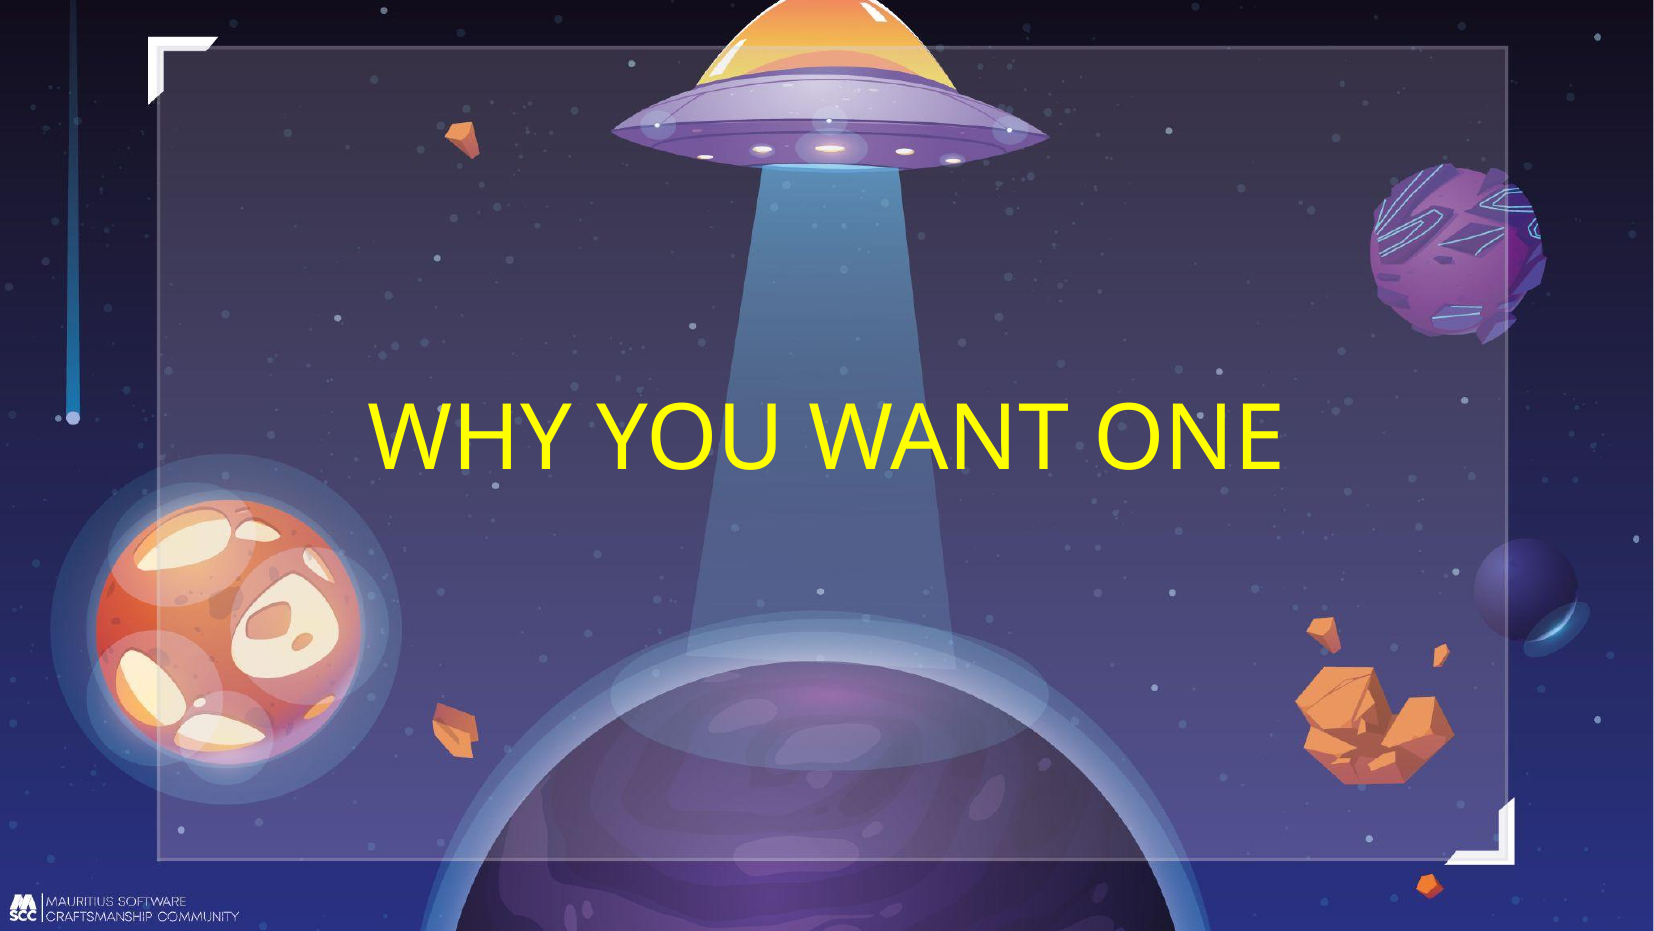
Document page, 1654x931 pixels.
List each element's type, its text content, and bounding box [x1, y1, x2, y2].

title WHY YOU WANT ONE [214, 230, 1439, 638]
picture [0, 0, 1654, 931]
